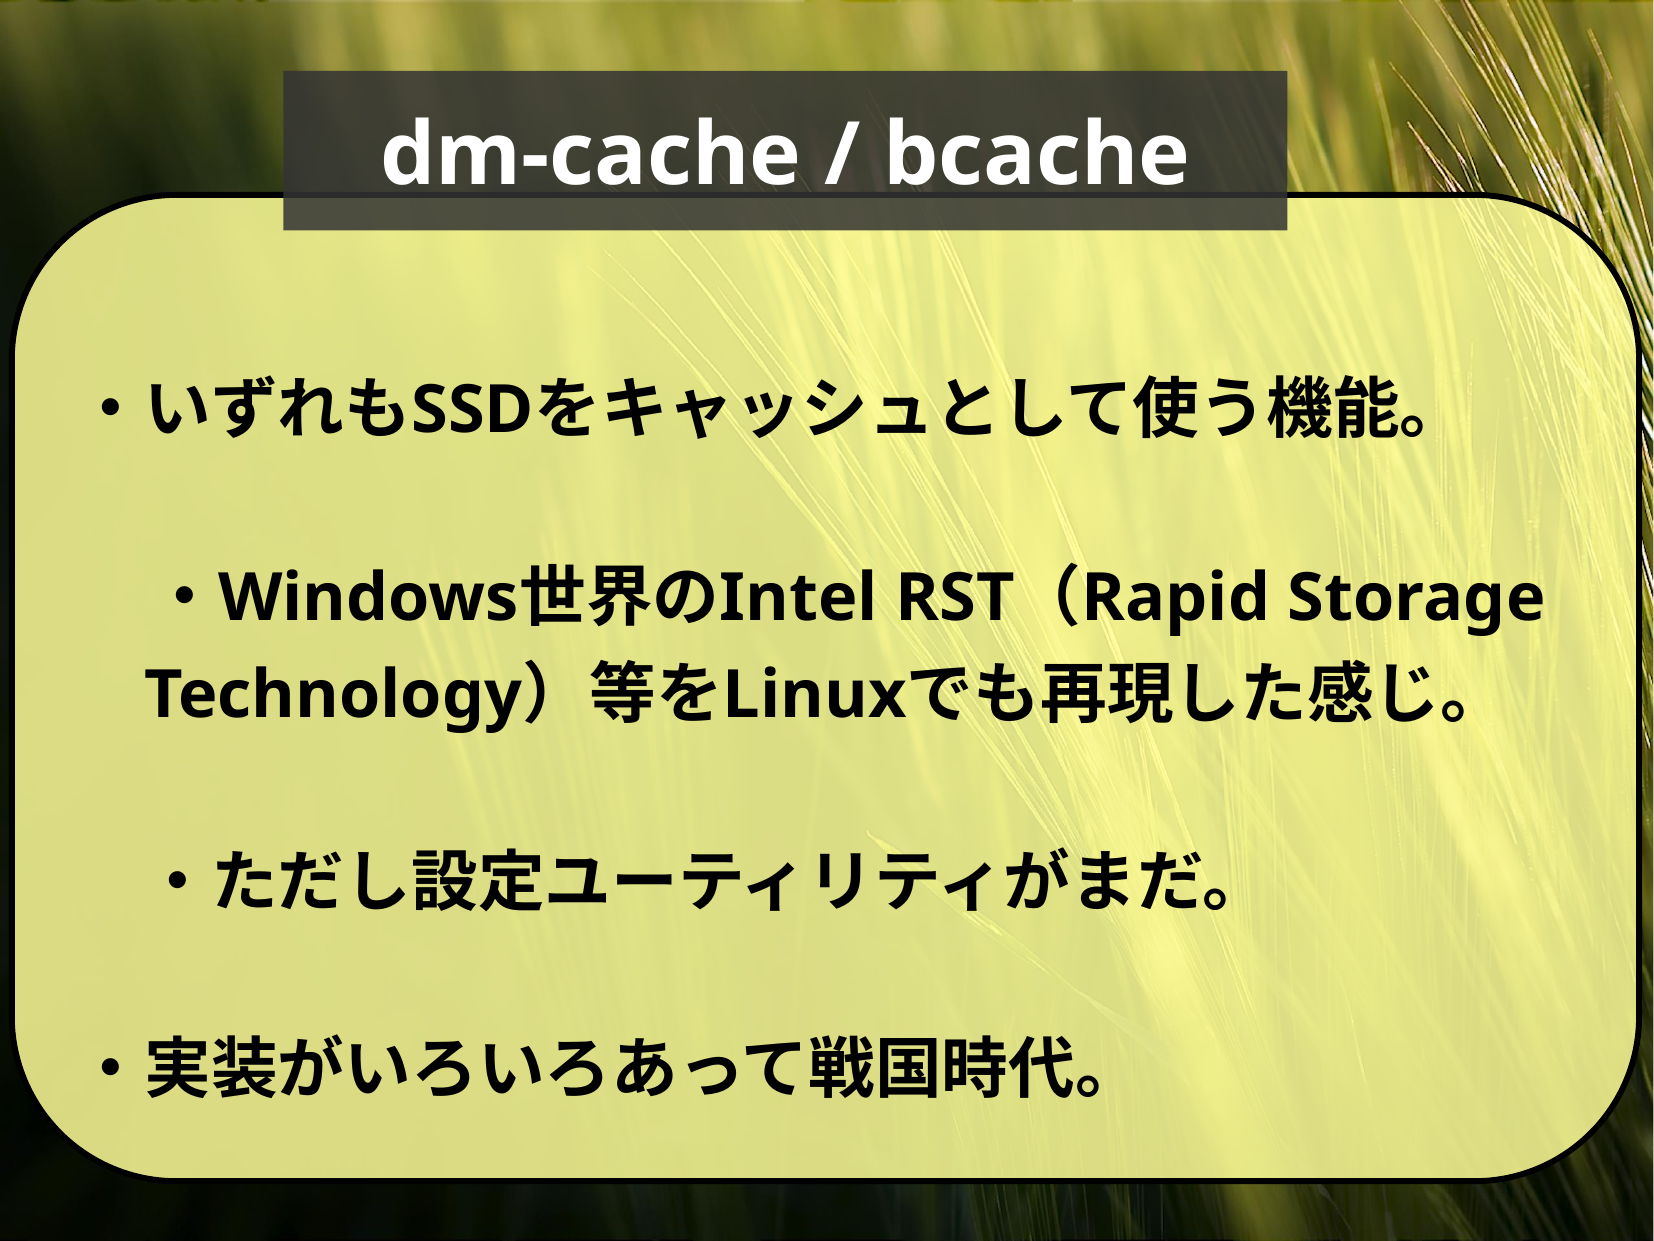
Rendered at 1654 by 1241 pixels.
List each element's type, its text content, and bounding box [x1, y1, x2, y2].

picture [0, 0, 1654, 1241]
text_box dm-cache / bcache [283, 70, 1288, 231]
text_box ・いずれもSSDをキャッシュとして使う機能。 ・Windows世界のIntel RST（Rapid Storage Technology）等をLinuxでも再現した感じ。 ・ただし設定ユーティリティがまだ。 ・実装がいろいろあって戦国時代。 [11, 194, 1640, 1182]
